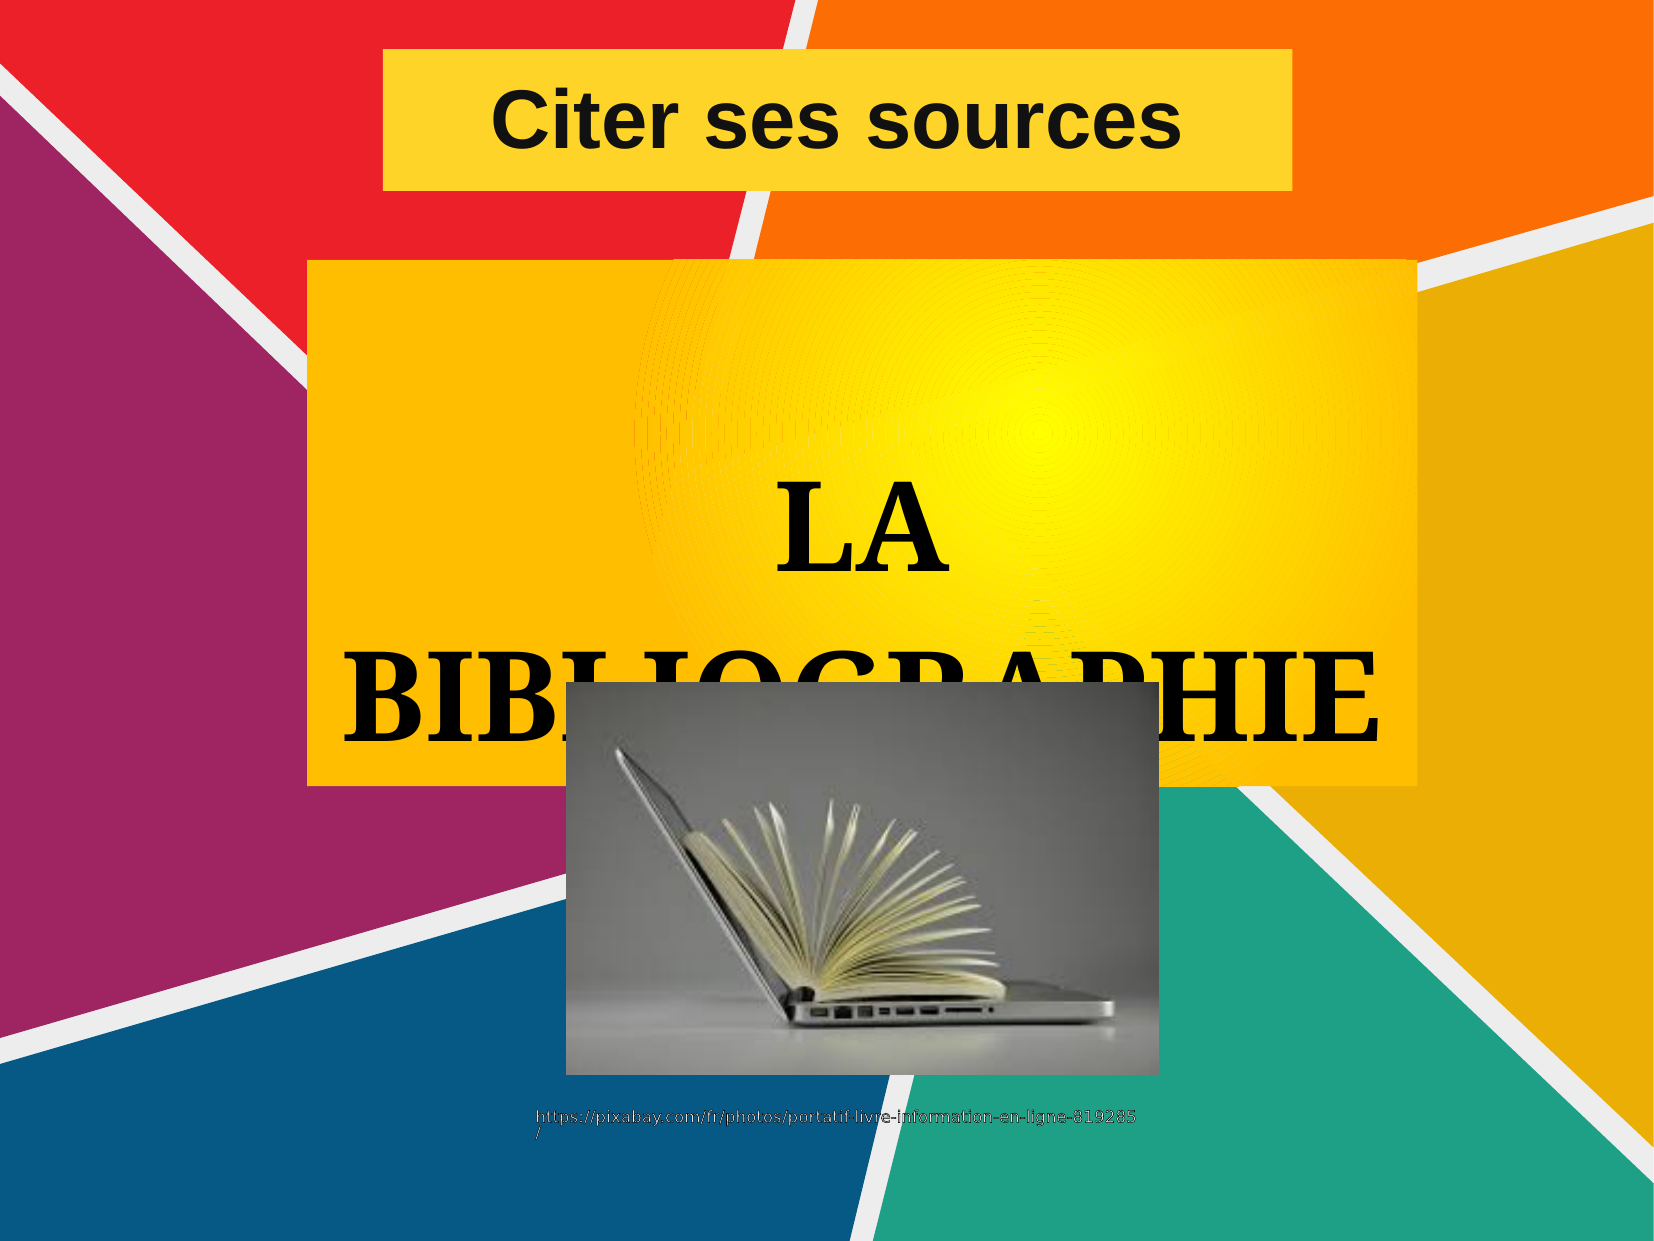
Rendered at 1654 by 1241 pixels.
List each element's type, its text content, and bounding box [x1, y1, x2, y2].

picture [566, 682, 1159, 1075]
text_box LA BIBLIOGRAPHIE [307, 259, 1418, 626]
text_box Citer ses sources [382, 49, 1293, 191]
text_box https://pixabay.com/fr/photos/portatif-livre-information-en-ligne-819285/ [520, 1081, 1159, 1134]
